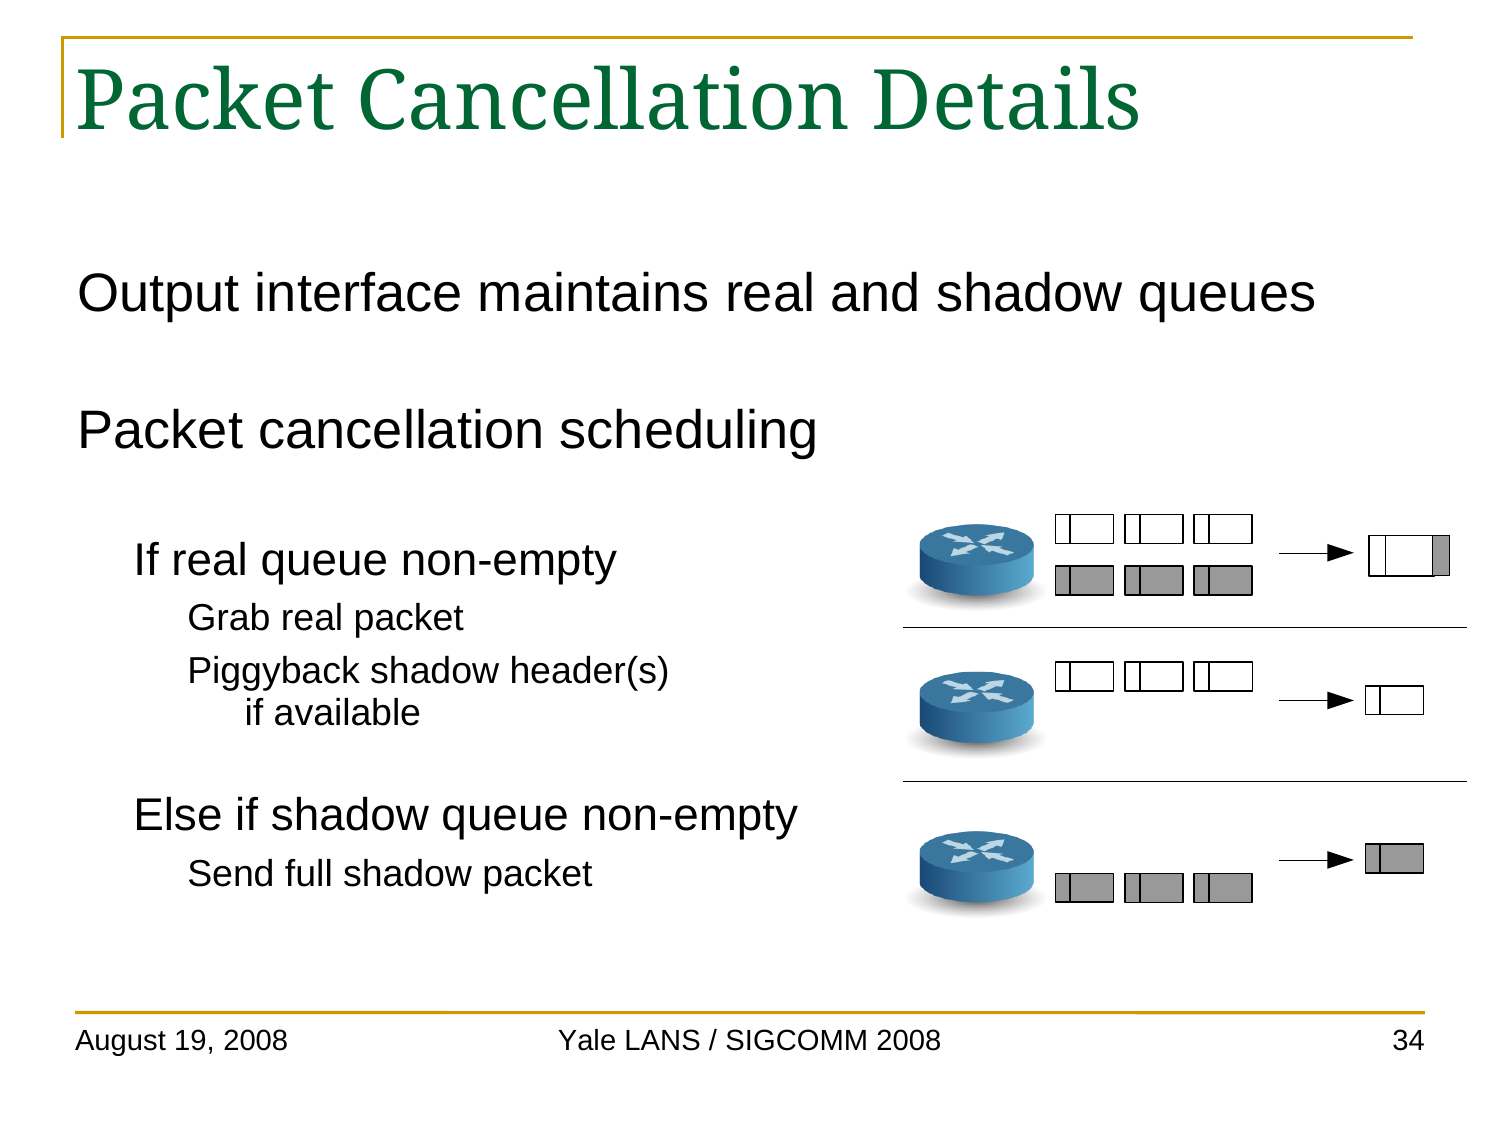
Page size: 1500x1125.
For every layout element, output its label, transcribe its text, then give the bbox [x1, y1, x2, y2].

title Packet Cancellation Details [75, 0, 1425, 198]
list Output interface maintains real and shadow queues Packet cancellation scheduling If real queue non-empty Grab real packet Piggyback shadow header(s) if available Else if shadow queue non-empty Send full shadow packet [77, 262, 1425, 1006]
text_box [1425, 535, 1450, 576]
